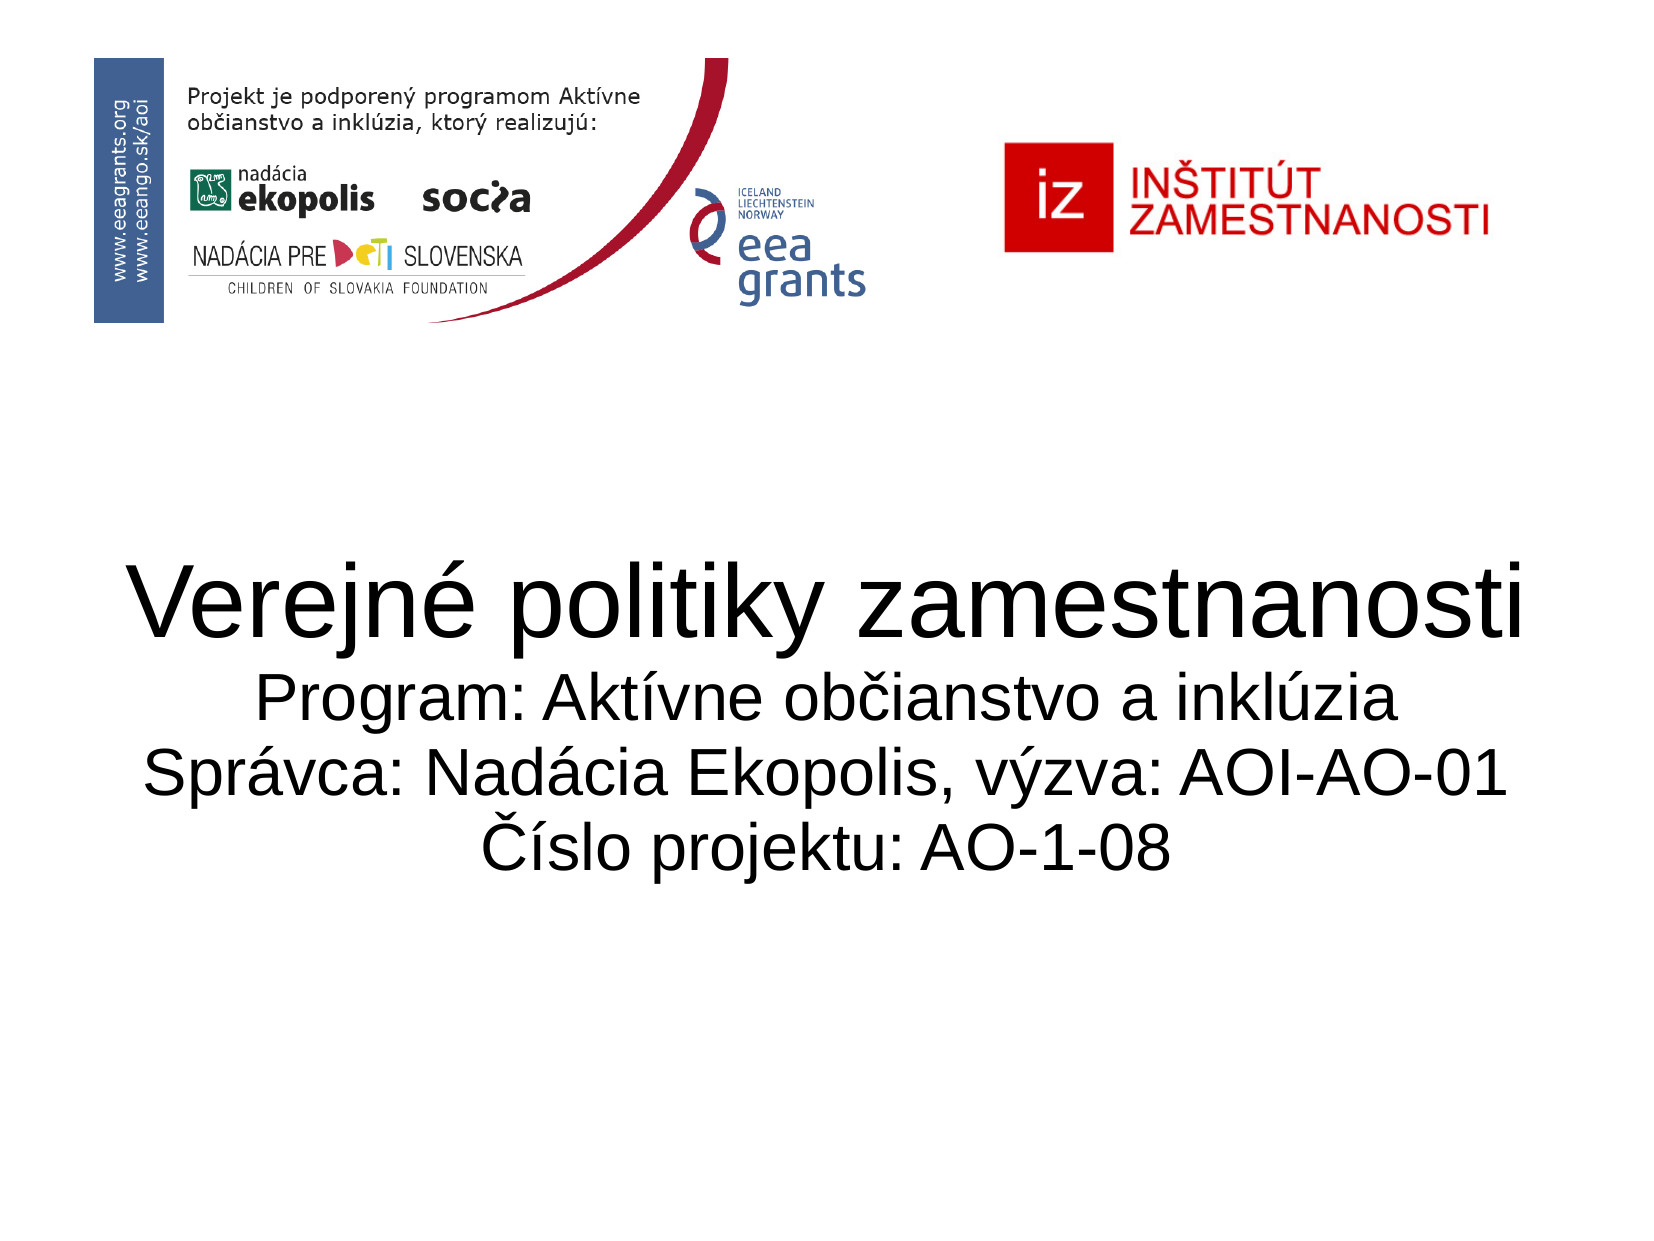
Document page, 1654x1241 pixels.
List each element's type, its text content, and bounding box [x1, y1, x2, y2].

subtitle Verejné politiky zamestnanosti Program: Aktívne občianstvo a inklúzia Správca: Nadácia Ekopolis, výzva: AOI-AO-01 Číslo projektu: AO-1-08 [82, 354, 1571, 1074]
picture [944, 47, 1548, 343]
picture [94, 58, 887, 324]
